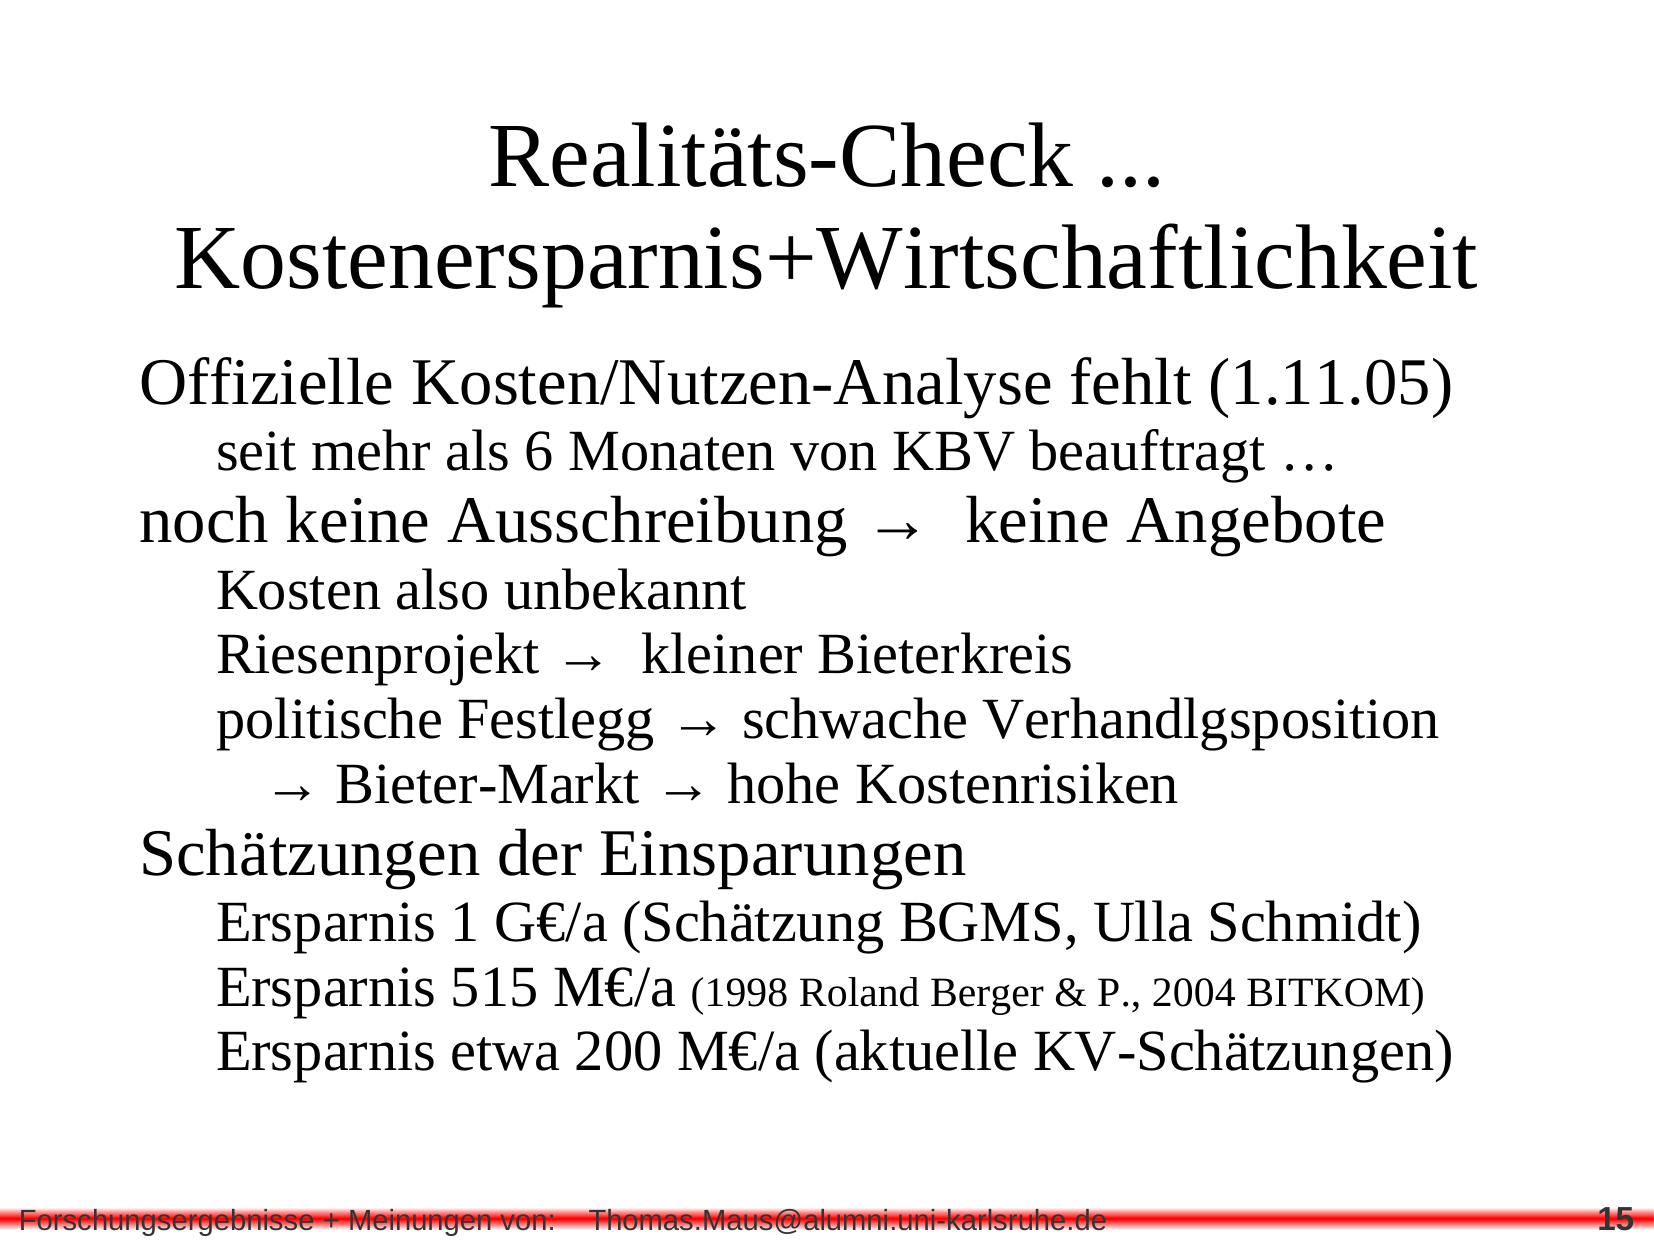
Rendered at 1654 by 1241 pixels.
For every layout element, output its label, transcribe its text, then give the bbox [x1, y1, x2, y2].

list Offizielle Kosten/Nutzen-Analyse fehlt (1.11.05) seit mehr als 6 Monaten von KBV beauftragt … noch keine Ausschreibung → keine Angebote Kosten also unbekannt Riesenprojekt → kleiner Bieterkreis politische Festlegg → schwache Verhandlgsposition → Bieter-Markt → hohe Kostenrisiken Schätzungen der Einsparungen Ersparnis 1 G€/a (Schätzung BGMS, Ulla Schmidt) Ersparnis 515 M€/a (1998 Roland Berger & P., 2004 BITKOM) Ersparnis etwa 200 M€/a (aktuelle KV-Schätzungen) [121, 344, 1534, 1152]
title Realitäts-Check ... Kostenersparnis+Wirtschaftlichkeit [121, 95, 1534, 318]
